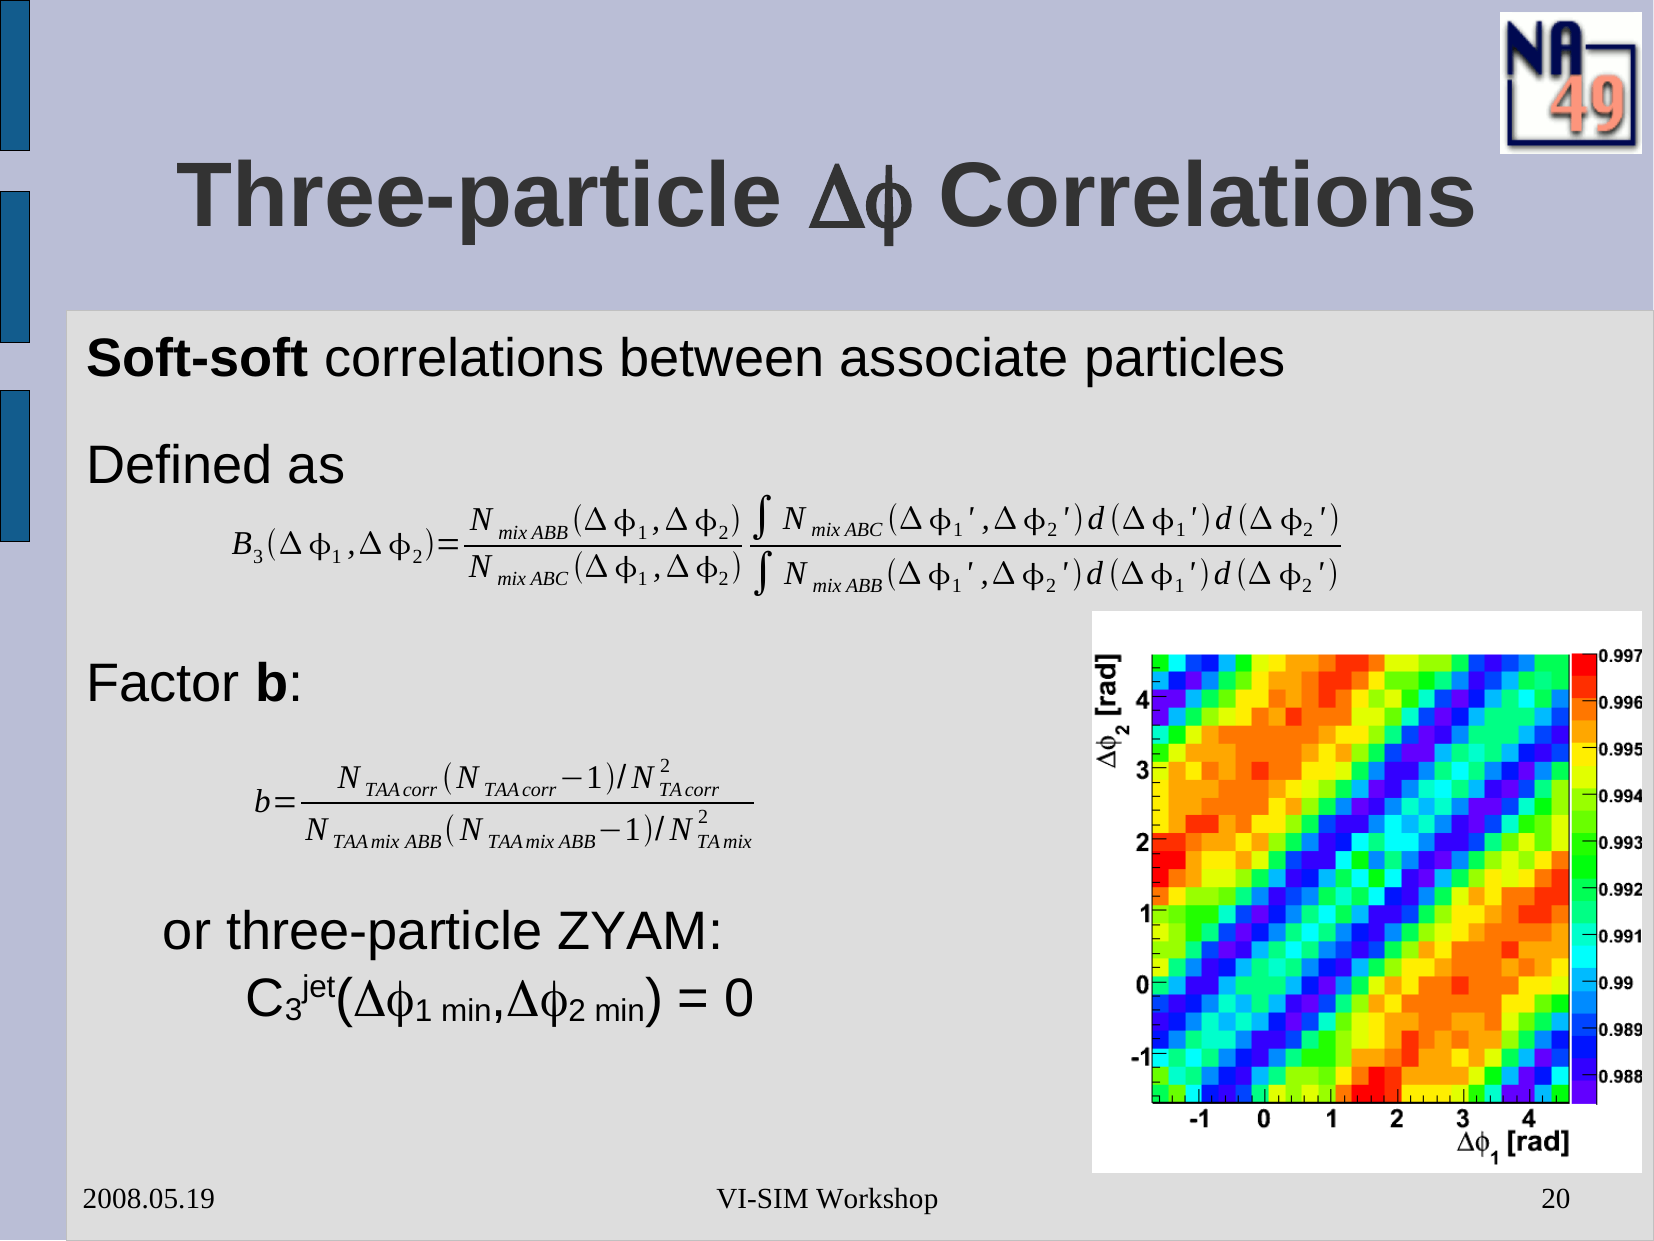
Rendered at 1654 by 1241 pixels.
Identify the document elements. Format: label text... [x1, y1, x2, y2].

picture [1092, 611, 1642, 1174]
title Three-particle Df Correlations [121, 98, 1534, 291]
chart [223, 492, 1349, 598]
chart [246, 754, 763, 853]
list Soft-soft correlations between associate particles Defined as Factor b: or three-particle ZYAM: C3jet(Df1 min,Df2 min) = 0 [68, 327, 1481, 1094]
picture [1500, 12, 1642, 154]
